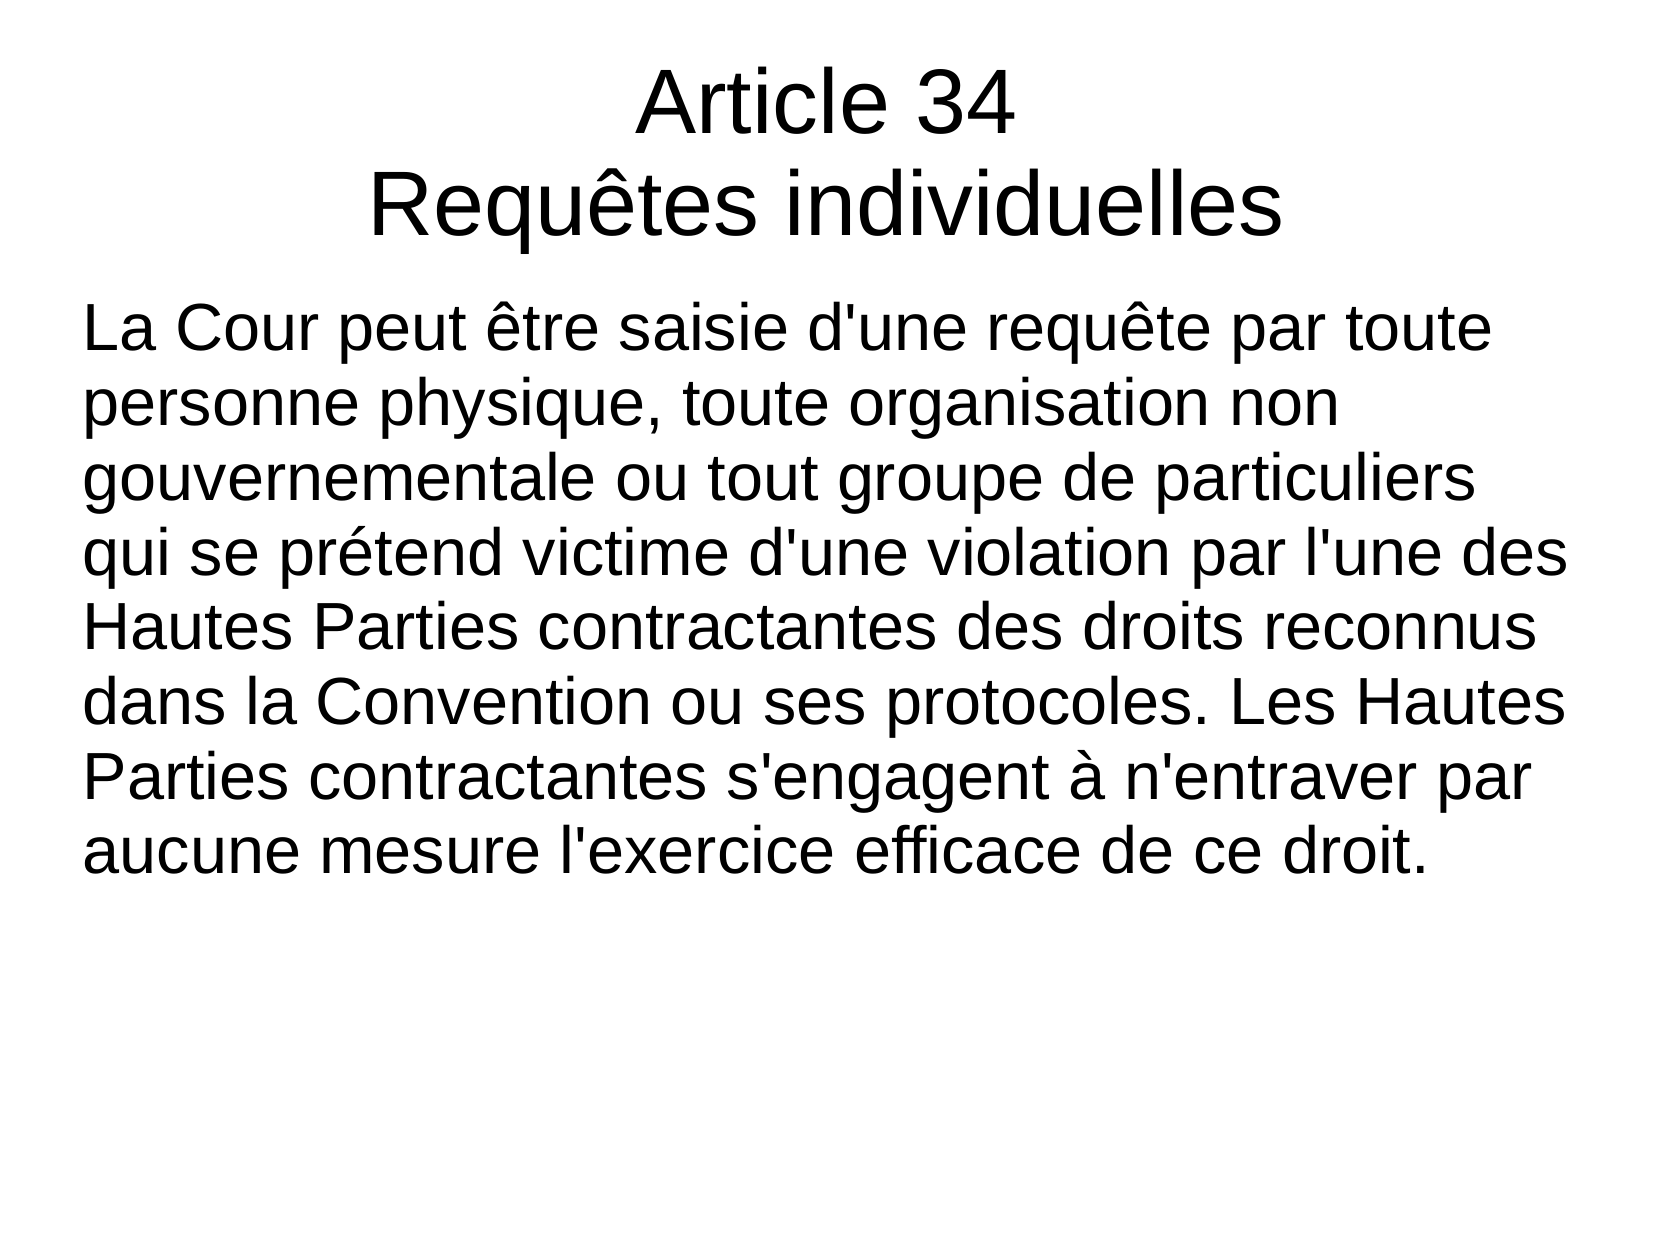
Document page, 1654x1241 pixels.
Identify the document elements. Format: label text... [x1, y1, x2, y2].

title Article 34 Requêtes individuelles [82, 49, 1571, 257]
list La Cour peut être saisie d'une requête par toute personne physique, toute organisation non gouvernementale ou tout groupe de particuliers qui se prétend victime d'une violation par l'une des Hautes Parties contractantes des droits reconnus dans la Convention ou ses protocoles. Les Hautes Parties contractantes s'engagent à n'entraver par aucune mesure l'exercice efficace de ce droit. [82, 290, 1571, 1010]
